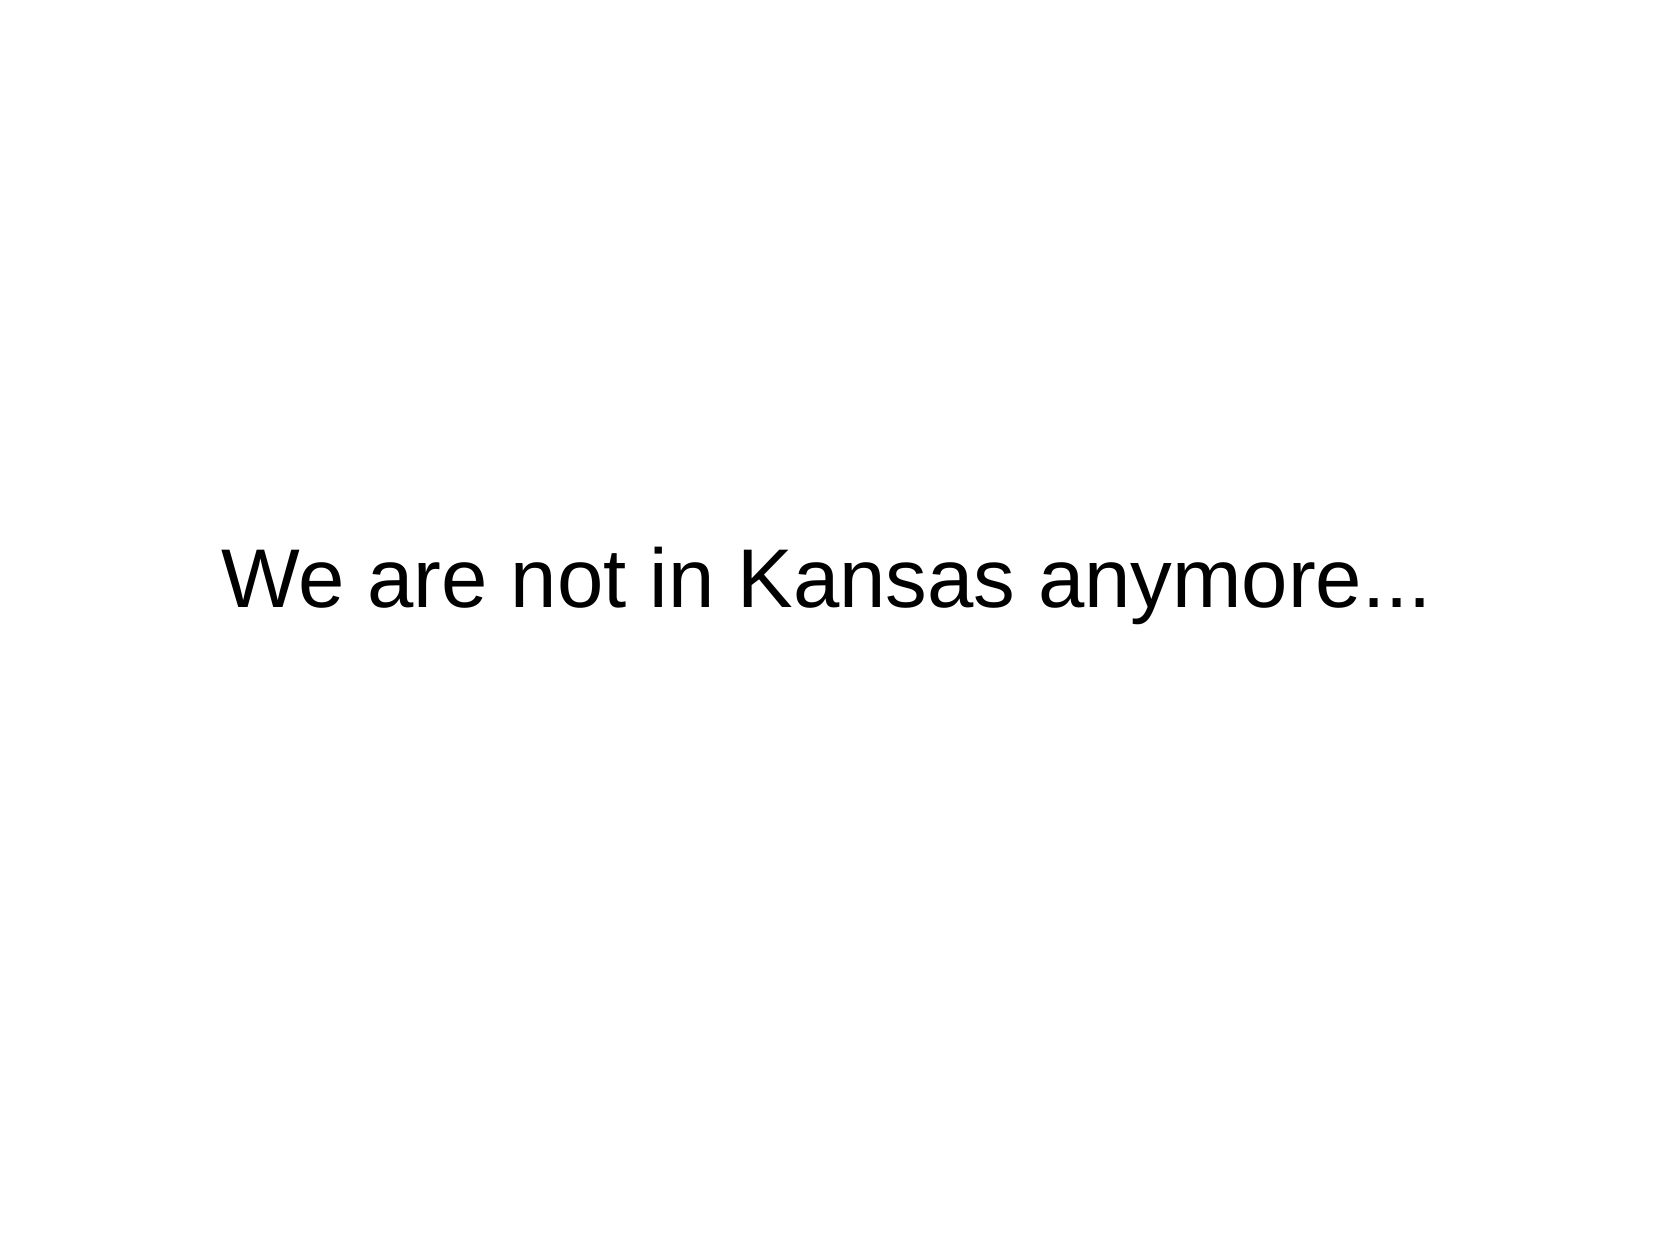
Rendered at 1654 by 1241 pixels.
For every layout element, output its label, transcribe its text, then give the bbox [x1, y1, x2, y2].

subtitle We are not in Kansas anymore... [82, 56, 1571, 1102]
